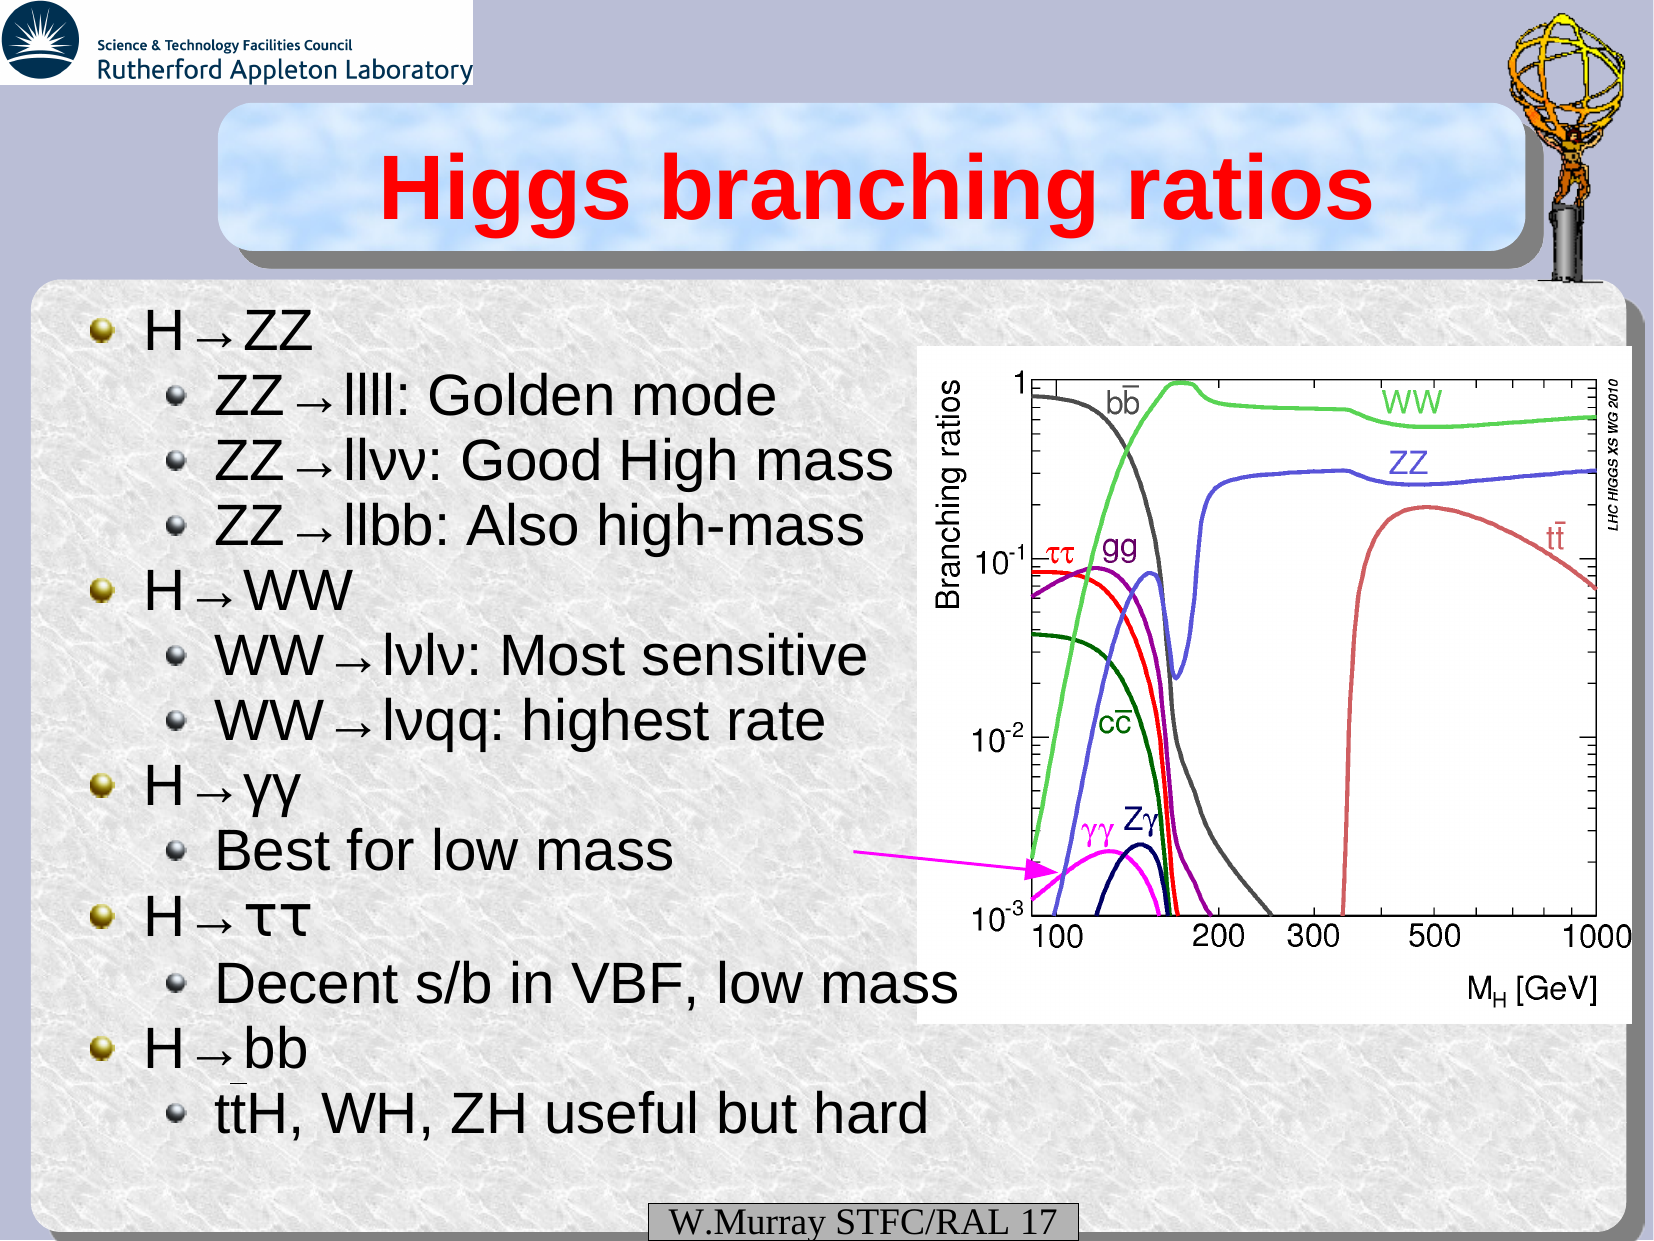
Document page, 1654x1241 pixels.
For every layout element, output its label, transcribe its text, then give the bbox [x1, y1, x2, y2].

picture [30, 0, 1654, 1232]
picture [0, 0, 473, 85]
list H→ZZ ZZ→llll: Golden mode ZZ→llνν: Good High mass ZZ→llbb: Also high-mass H→WW WW→lνlν: Most sensitive WW→lνqq: highest rate H→γγ Best for low mass H→ττ Decent s/b in VBF, low mass H→bb ttH, WH, ZH useful but hard [72, 297, 1477, 1206]
title Higgs branching ratios [244, 112, 1512, 263]
